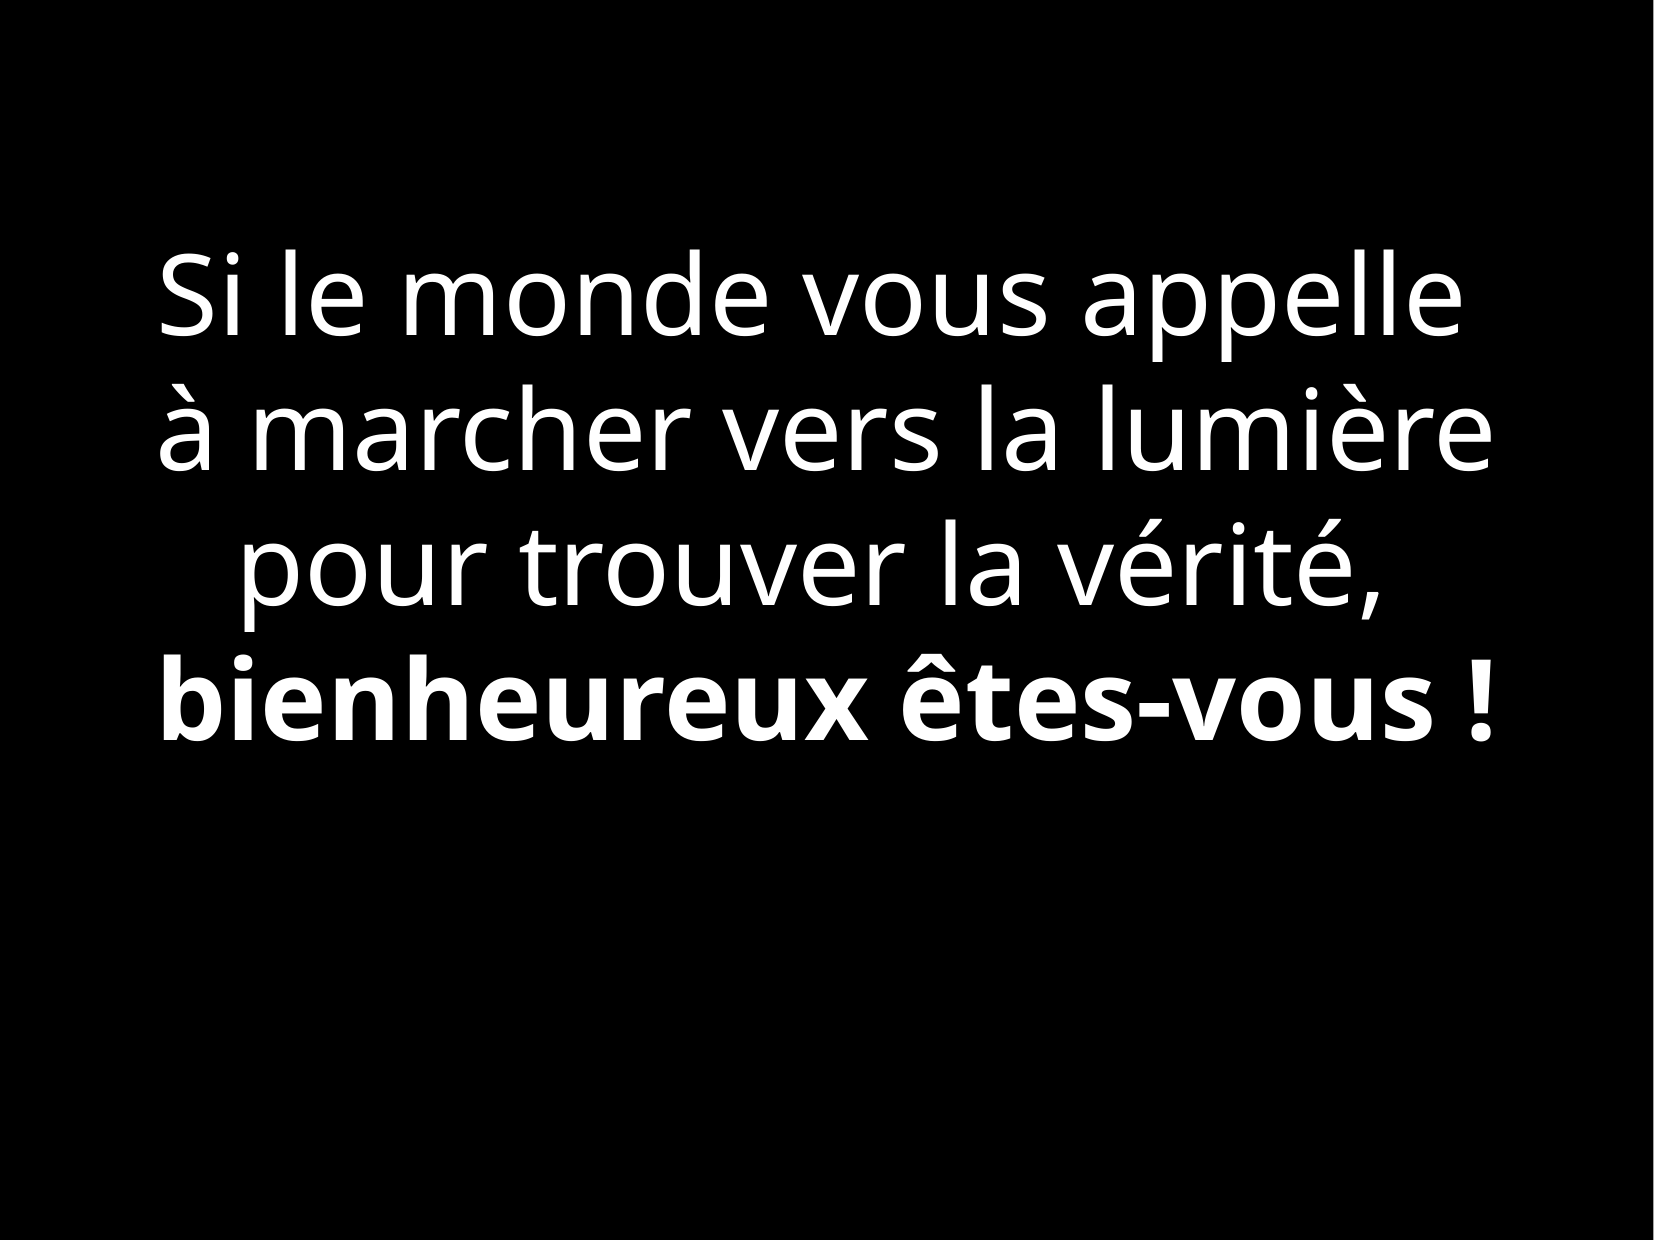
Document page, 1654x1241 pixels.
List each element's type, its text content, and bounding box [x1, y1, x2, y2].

text_box Si le monde vous appelle à marcher vers la lumière pour trouver la vérité, bienheureux êtes-vous ! [0, 346, 1654, 925]
